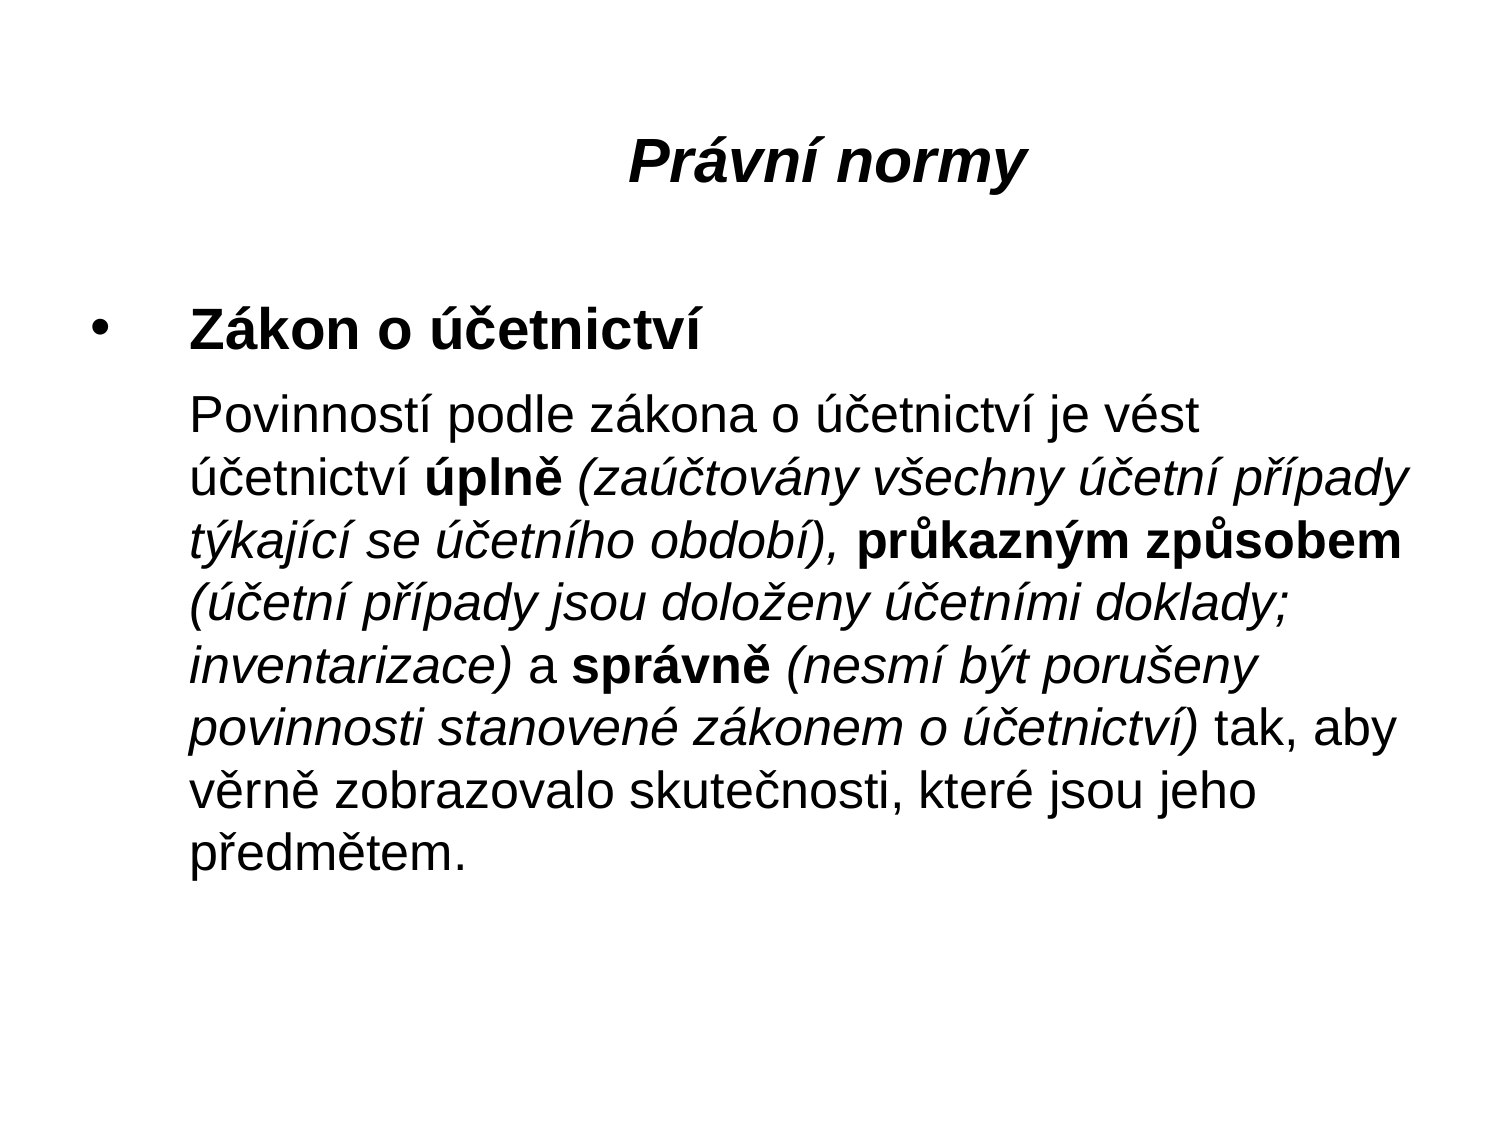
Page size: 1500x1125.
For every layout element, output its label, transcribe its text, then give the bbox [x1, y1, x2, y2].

list Zákon o účetnictví Povinností podle zákona o účetnictví je vést účetnictví úplně (zaúčtovány všechny účetní případy týkající se účetního období), průkazným způsobem (účetní případy jsou doloženy účetními doklady; inventarizace) a správně (nesmí být porušeny povinnosti stanovené zákonem o účetnictví) tak, aby věrně zobrazovalo skutečnosti, které jsou jeho předmětem. [75, 283, 1426, 998]
title Právní normy [188, 35, 1468, 279]
